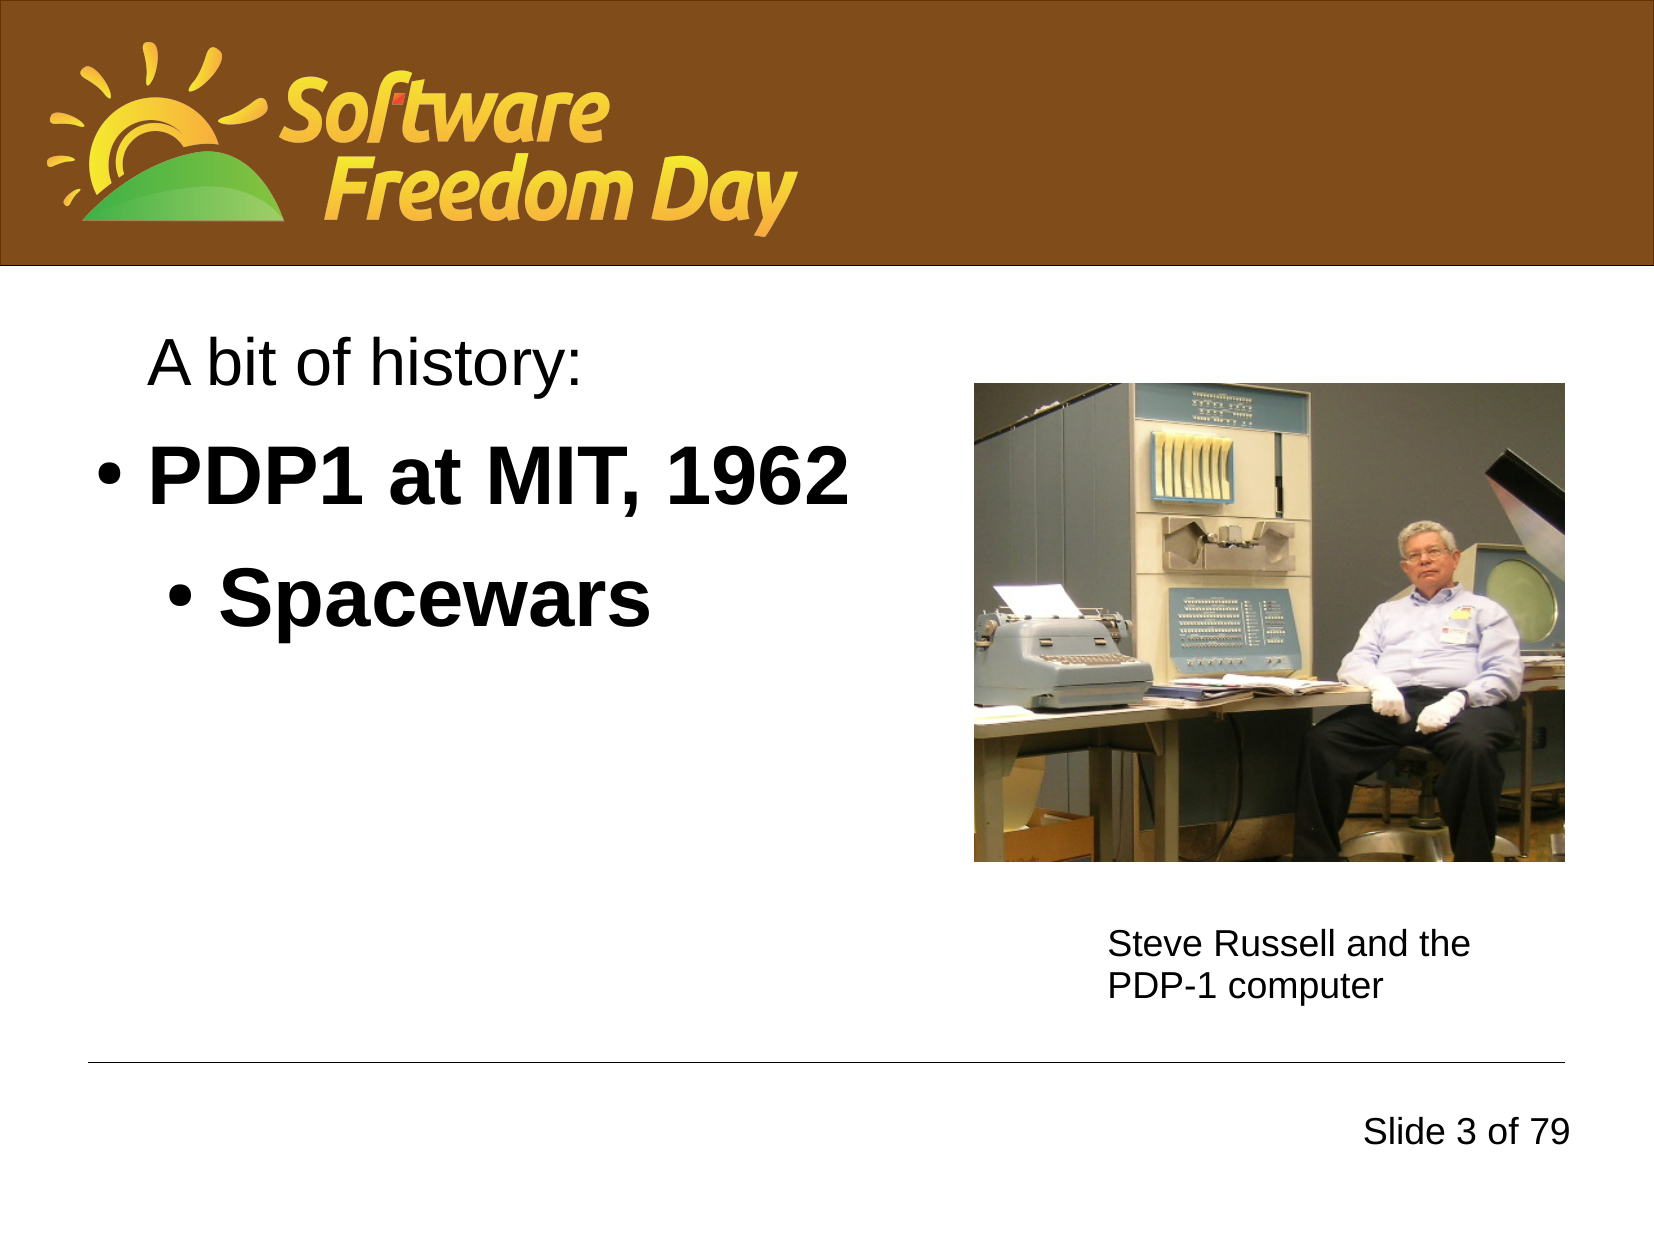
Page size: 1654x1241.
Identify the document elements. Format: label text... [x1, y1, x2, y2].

picture [47, 42, 798, 237]
picture [974, 383, 1565, 862]
list A bit of history: PDP1 at MIT, 1962 Spacewars [76, 324, 945, 1045]
text_box Steve Russell and the PDP-1 computer [1092, 915, 1487, 1015]
